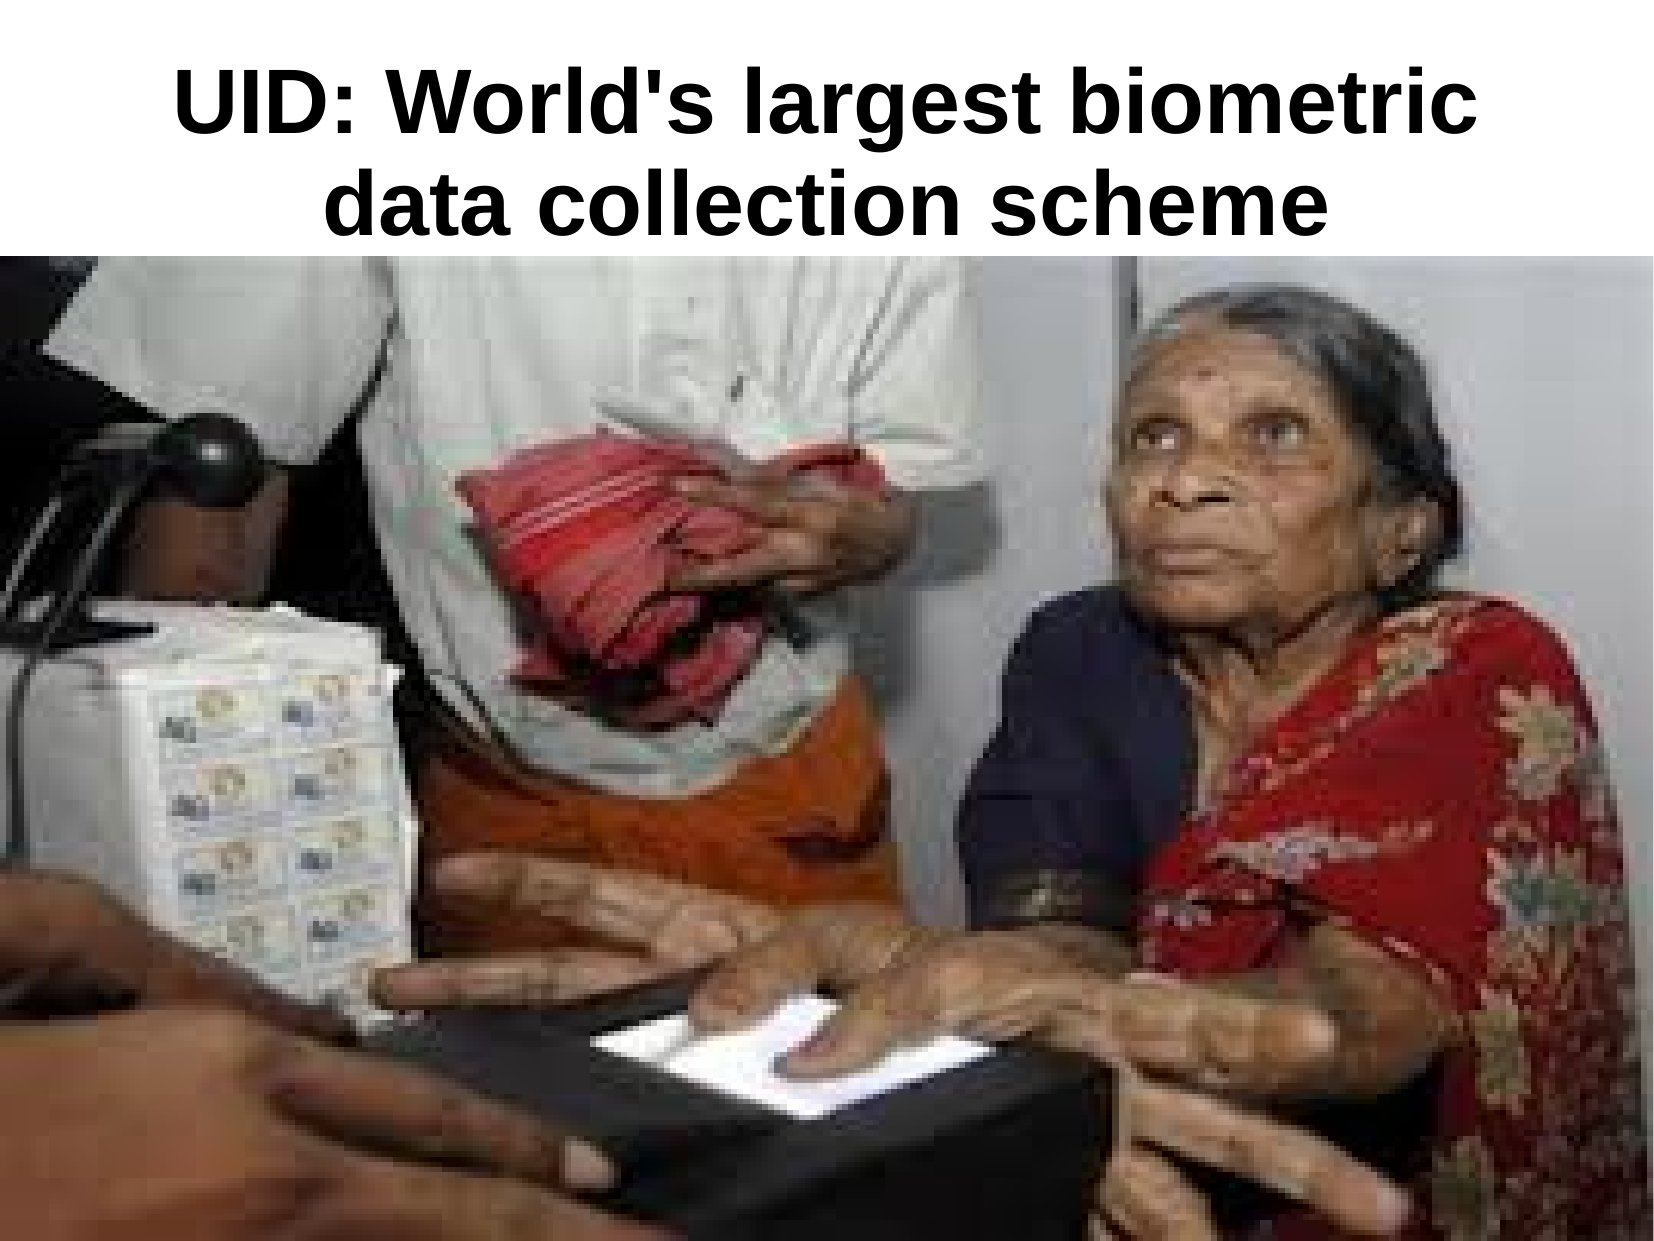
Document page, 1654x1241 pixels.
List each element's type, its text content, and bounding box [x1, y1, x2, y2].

title UID: World's largest biometric data collection scheme [82, 49, 1571, 256]
picture [0, 256, 1654, 1241]
